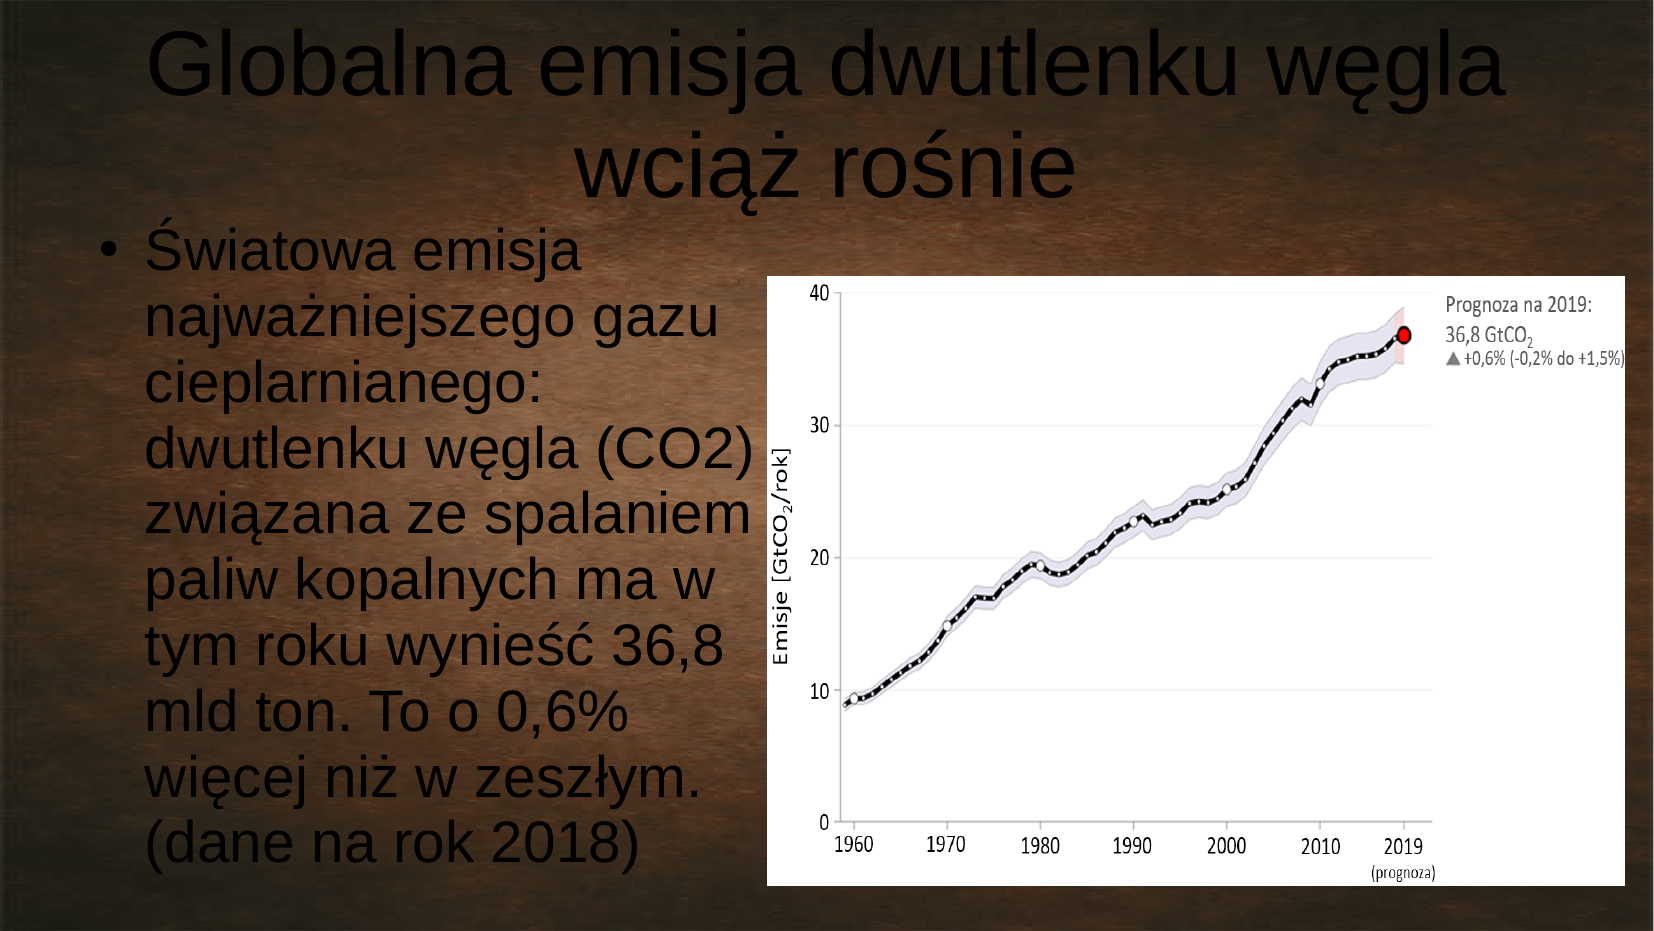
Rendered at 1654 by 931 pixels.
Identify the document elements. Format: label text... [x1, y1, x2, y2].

picture [0, 0, 1654, 931]
list Światowa emisja najważniejszego gazu cieplarnianego: dwutlenku węgla (CO2) związana ze spalaniem paliw kopalnych ma w tym roku wynieść 36,8 mld ton. To o 0,6% więcej niż w zeszłym.(dane na rok 2018) [82, 217, 768, 886]
title Globalna emisja dwutlenku węgla wciąż rośnie [82, 12, 1571, 218]
